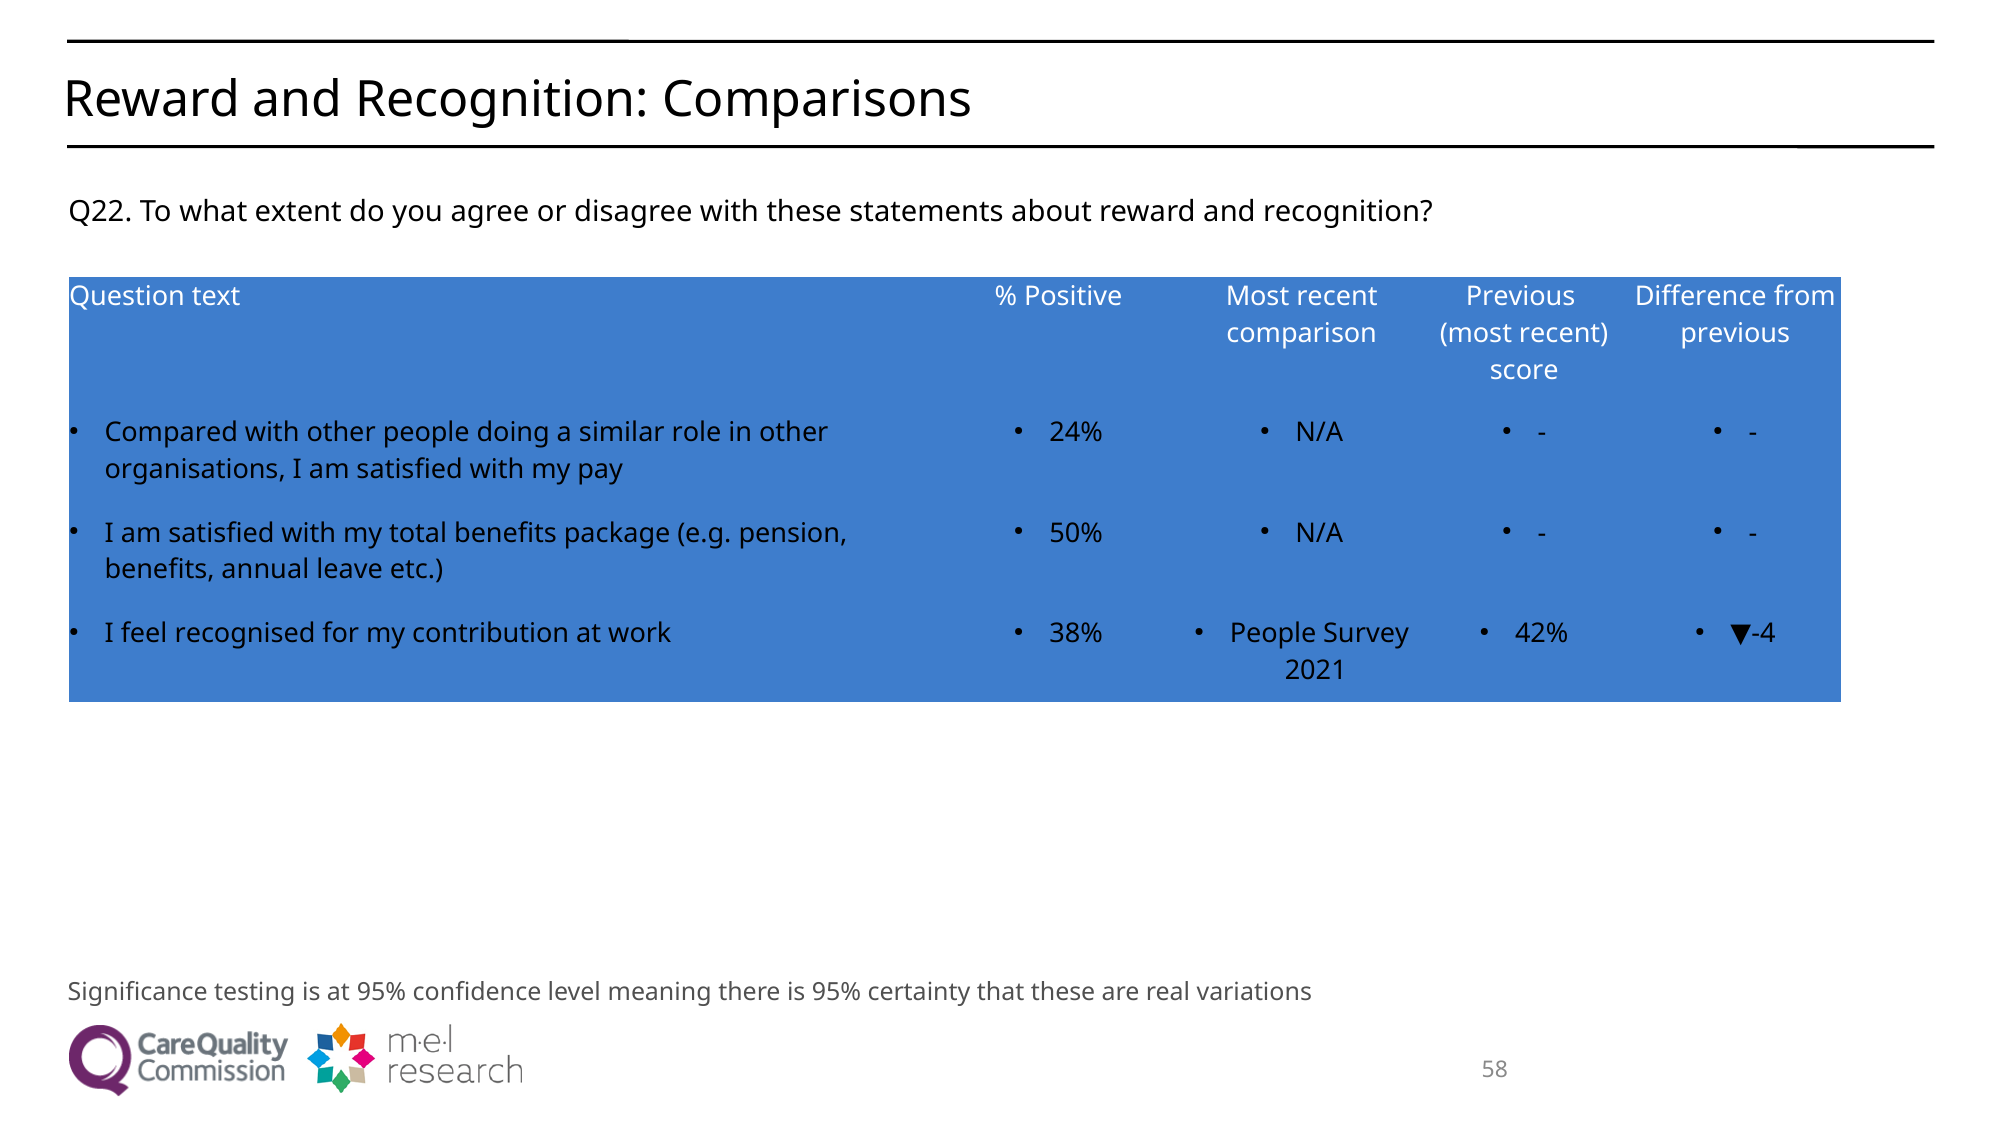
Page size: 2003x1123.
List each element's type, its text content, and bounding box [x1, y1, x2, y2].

table_header [1155, 277, 1185, 413]
title Reward and Recognition: Comparisons [48, 45, 1851, 148]
table_cell 24% [962, 413, 1155, 513]
table_header % Positive [962, 277, 1155, 413]
slide_number 58 [1466, 1039, 1934, 1100]
table_cell N/A [1185, 413, 1419, 513]
table_cell [1155, 614, 1185, 702]
text_box Significance testing is at 95% confidence level meaning there is 95% certainty that these are real variations [53, 964, 1411, 1006]
table_cell [1155, 513, 1185, 614]
table_header Most recent comparison [1185, 277, 1419, 413]
table_cell - [1419, 413, 1630, 513]
table_cell ▼-4 [1630, 614, 1841, 702]
table_cell N/A [1185, 513, 1419, 614]
table_header Difference from previous [1630, 277, 1841, 413]
table_cell - [1419, 513, 1630, 614]
table_cell 38% [962, 614, 1155, 702]
table_header Previous (most recent) score [1419, 277, 1630, 413]
table_cell - [1630, 513, 1841, 614]
table_cell [1155, 413, 1185, 513]
text_box Q22. To what extent do you agree or disagree with these statements about reward and recognition? [68, 184, 1586, 227]
picture [307, 1023, 522, 1093]
table_cell 50% [962, 513, 1155, 614]
table_cell Compared with other people doing a similar role in other organisations, I am satisfied with my pay [69, 413, 962, 513]
table_header Question text [69, 277, 962, 413]
table_cell I feel recognised for my contribution at work [69, 614, 962, 702]
table_cell - [1630, 413, 1841, 513]
picture [67, 1023, 291, 1099]
table_cell 42% [1419, 614, 1630, 702]
table_cell People Survey 2021 [1185, 614, 1419, 702]
table_cell I am satisfied with my total benefits package (e.g. pension, benefits, annual leave etc.) [69, 513, 962, 614]
